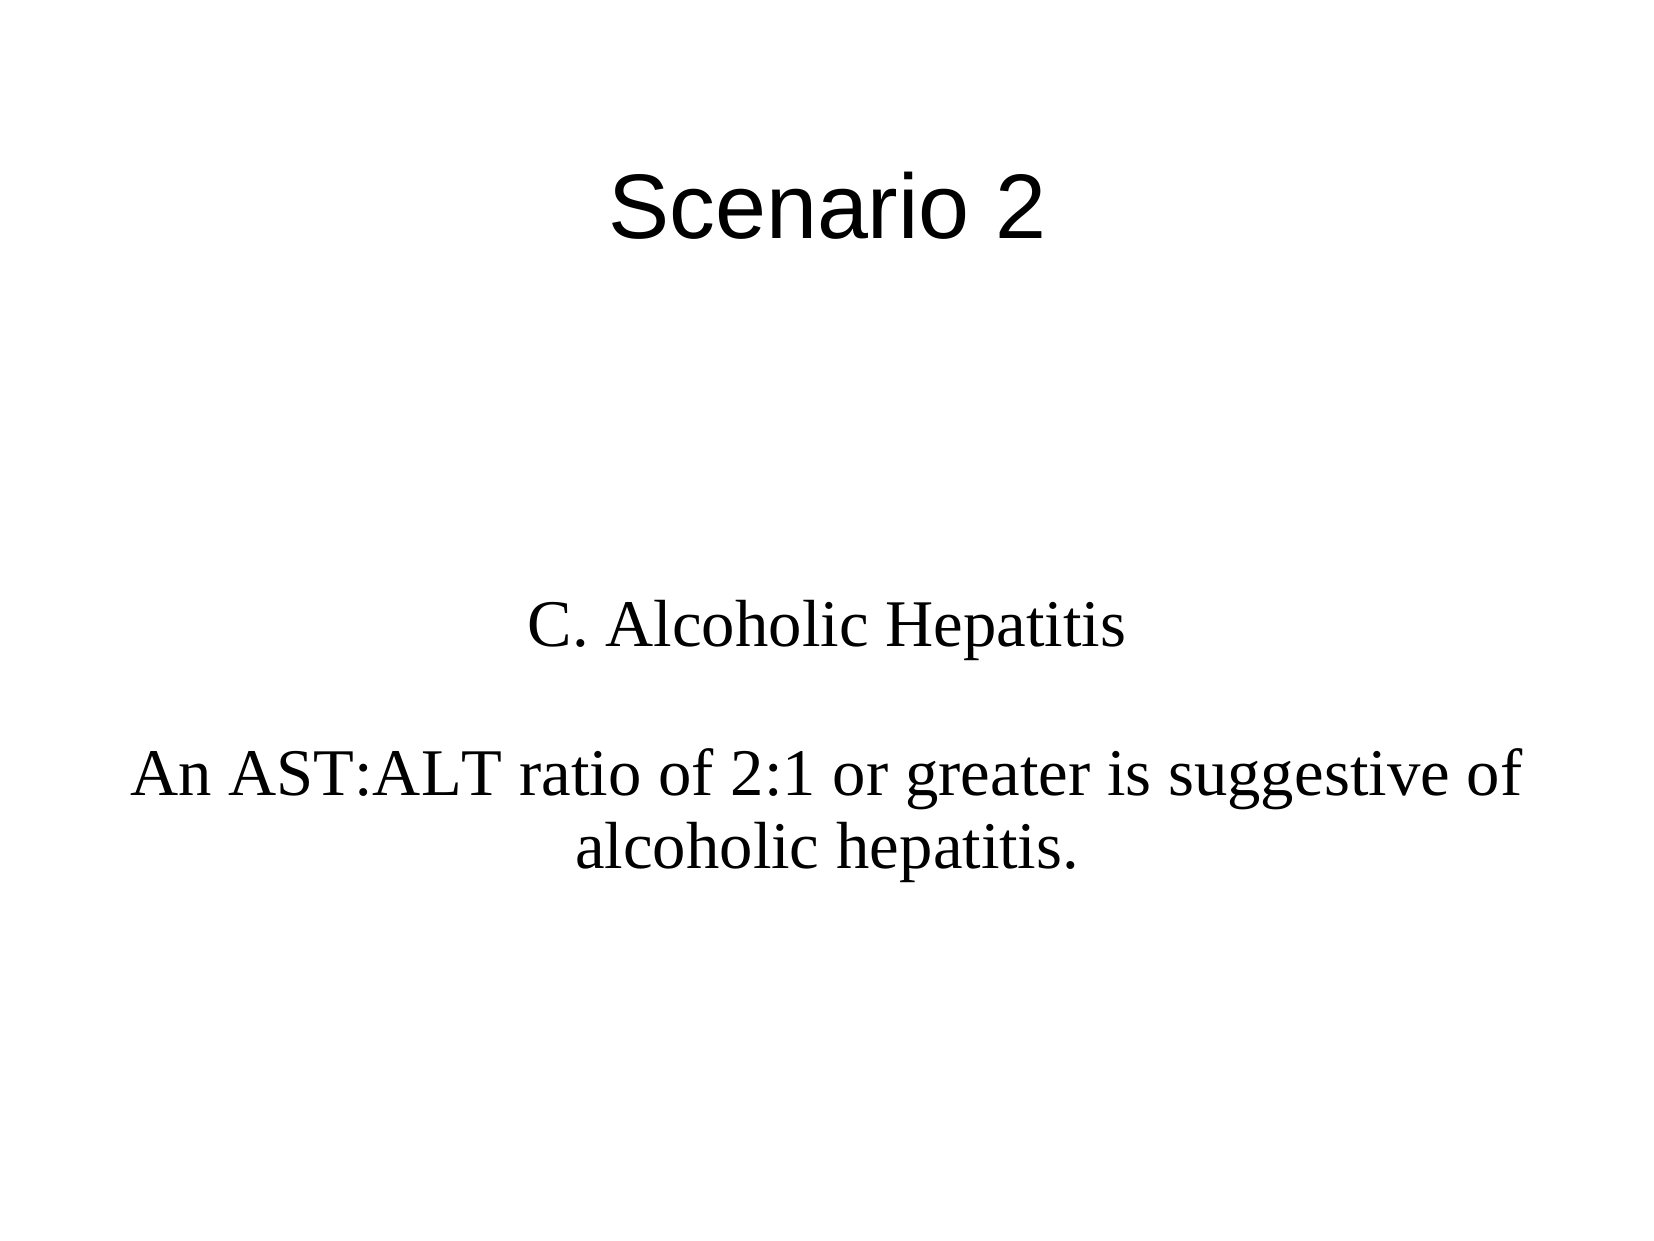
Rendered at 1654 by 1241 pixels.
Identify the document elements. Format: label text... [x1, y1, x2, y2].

title Scenario 2 [121, 102, 1534, 311]
subtitle C. Alcoholic Hepatitis An AST:ALT ratio of 2:1 or greater is suggestive of alcoholic hepatitis. [121, 344, 1534, 1127]
